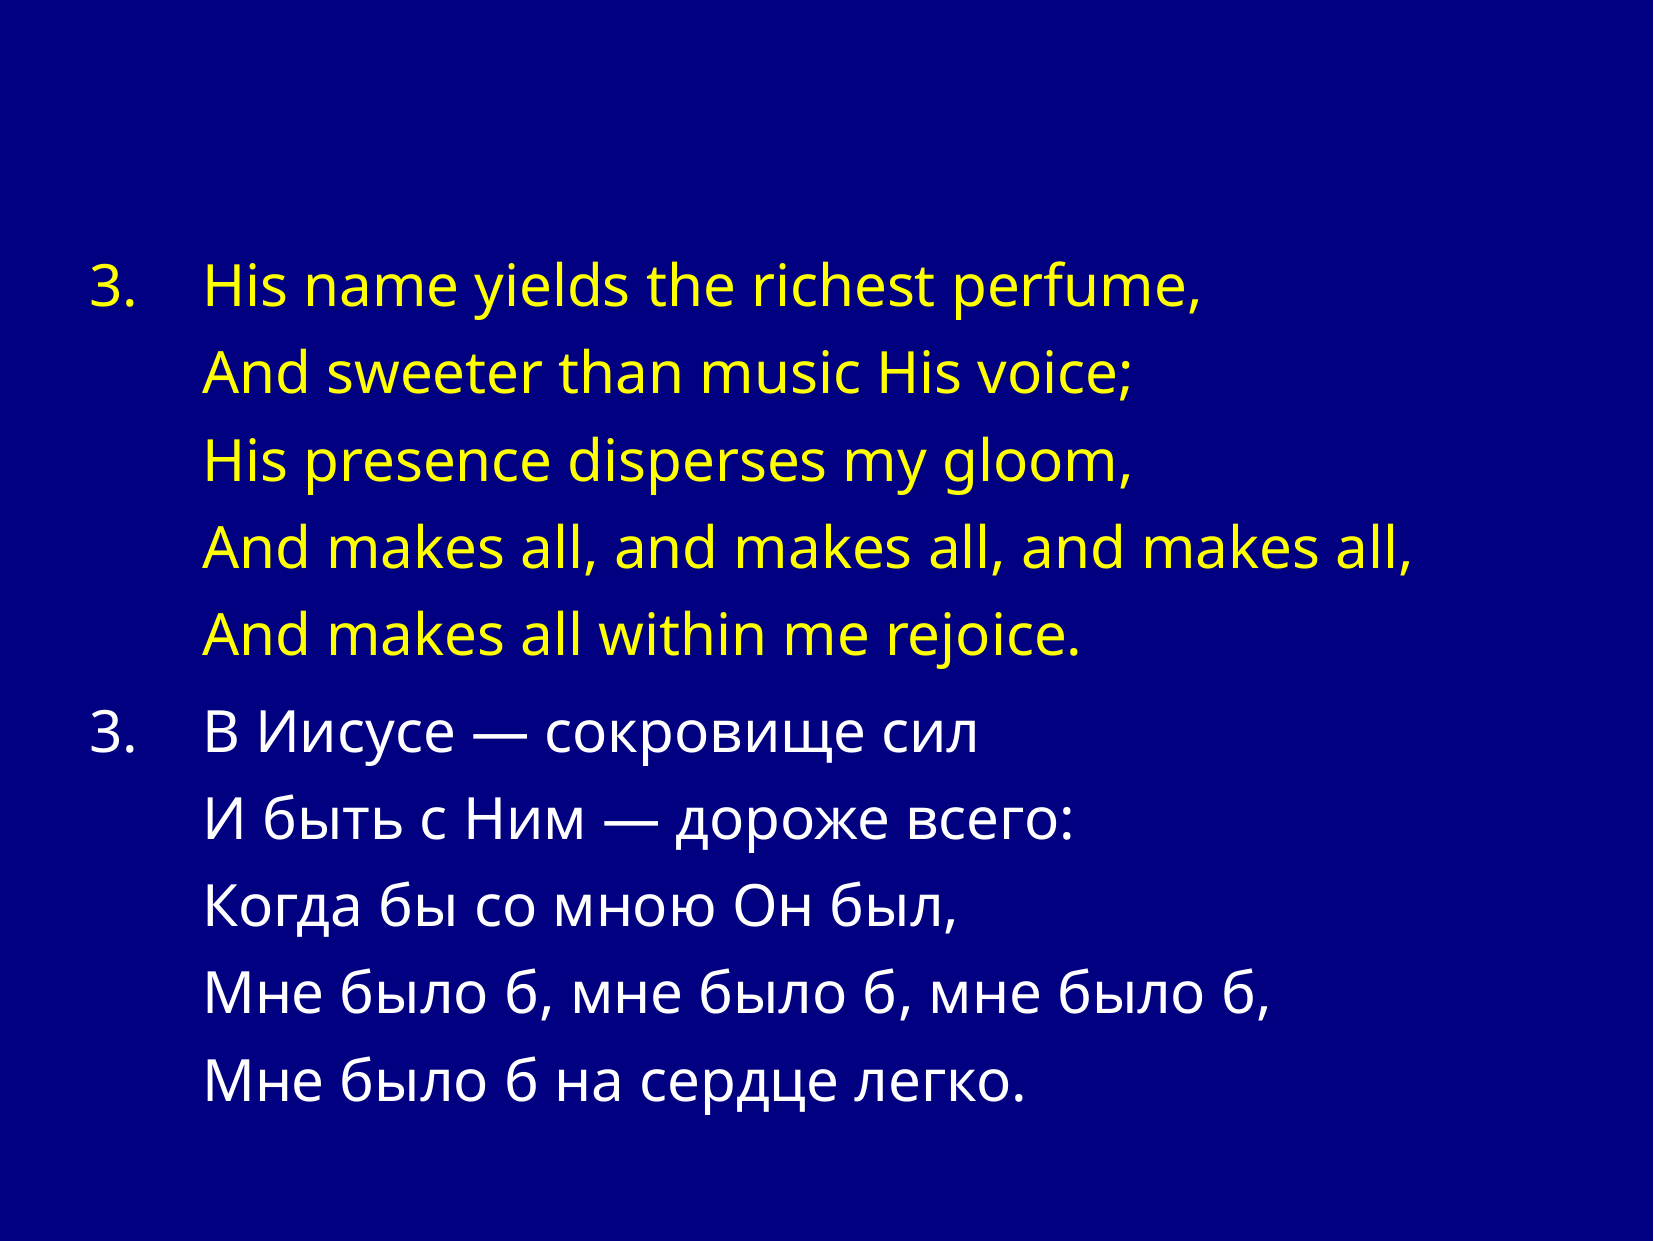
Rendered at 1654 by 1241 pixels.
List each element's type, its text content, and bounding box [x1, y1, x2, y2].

text_box 3. His name yields the richest perfume, And sweeter than music His voice; His presence disperses my gloom, And makes all, and makes all, and makes all, And makes all within me rejoice. [75, 150, 1576, 638]
text_box 3. В Иисусе — сокровище сил И быть с Ним — дороже всего: Когда бы со мною Он был, Мне было б, мне было б, мне было б, Мне было б на сердце легко. [75, 675, 1576, 1163]
